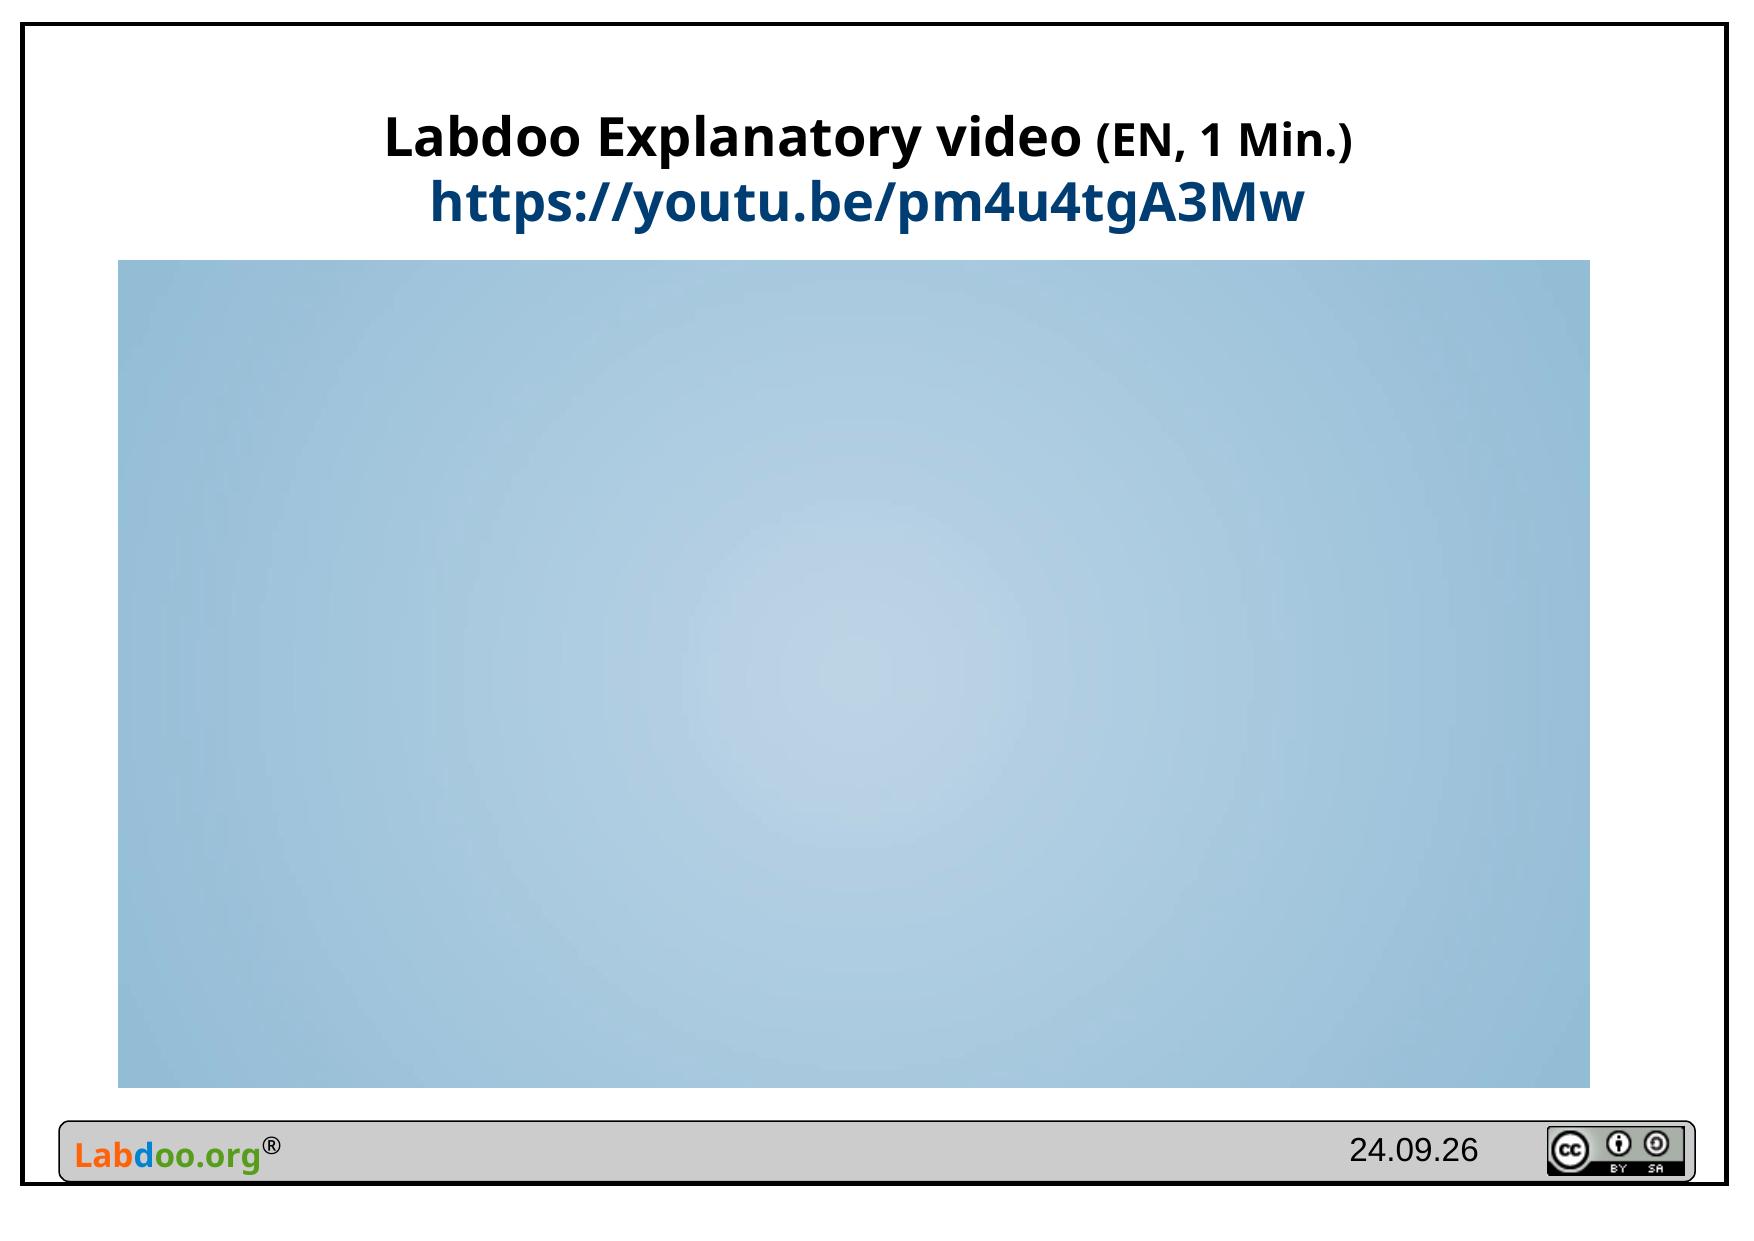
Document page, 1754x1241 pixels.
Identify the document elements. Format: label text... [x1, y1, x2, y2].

text_box Labdoo.org® [59, 1101, 357, 1182]
text_box Labdoo Explanatory video (EN, 1 Min.) https://youtu.be/pm4u4tgA3Mw [248, 94, 1489, 314]
picture [1547, 1126, 1685, 1176]
text_box [118, 259, 1591, 1089]
